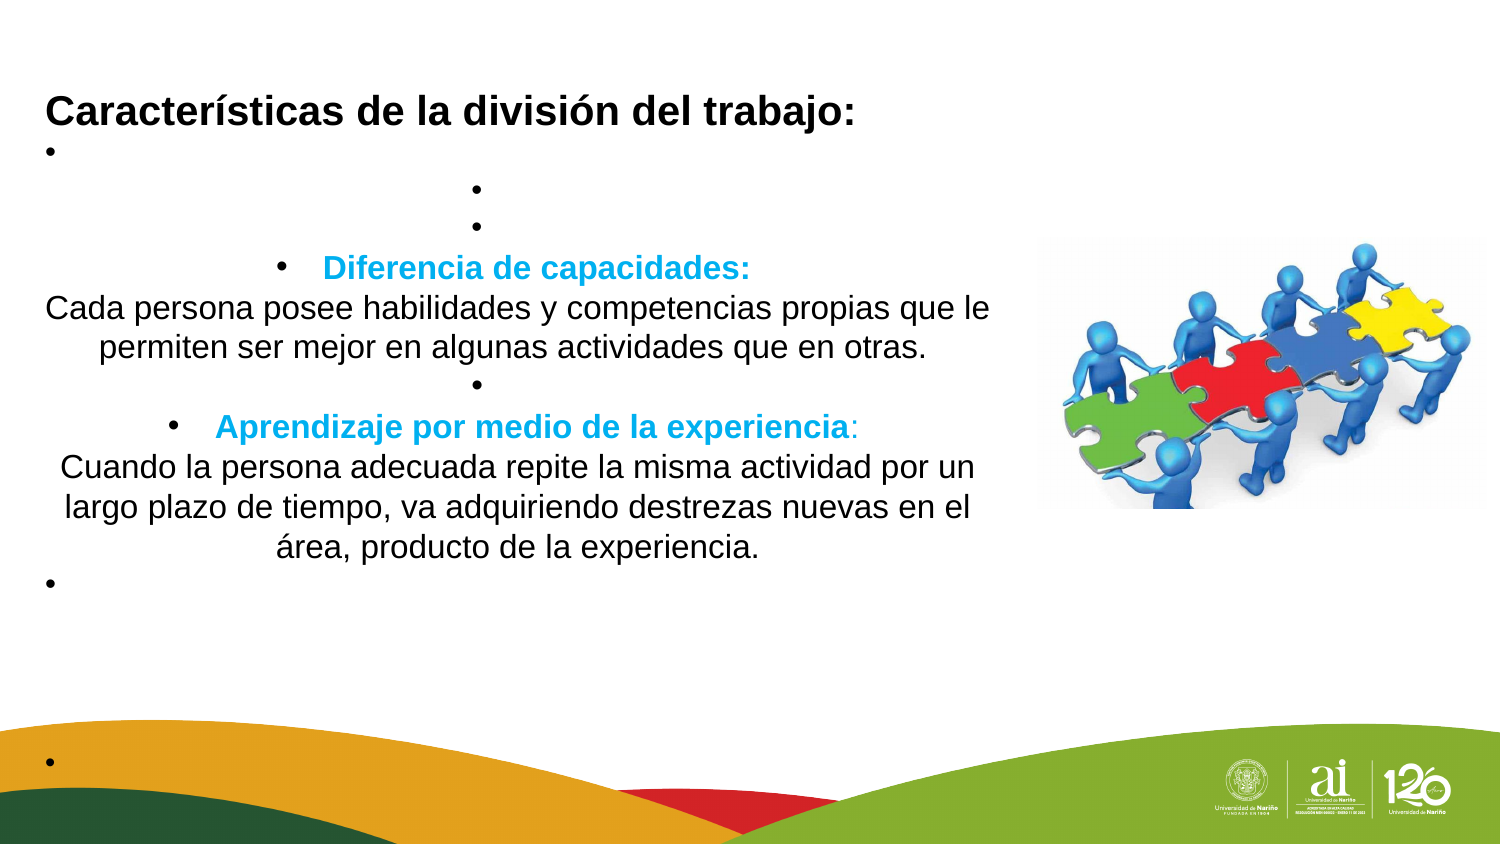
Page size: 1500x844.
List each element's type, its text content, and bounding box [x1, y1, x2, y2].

text_box Características de la división del trabajo: Diferencia de capacidades: Cada persona posee habilidades y competencias propias que le permiten ser mejor en algunas actividades que en otras. Aprendizaje por medio de la experiencia: Cuando la persona adecuada repite la misma actividad por un largo plazo de tiempo, va adquiriendo destrezas nuevas en el área, producto de la experiencia. [30, 25, 1020, 832]
picture [0, 8, 1500, 844]
